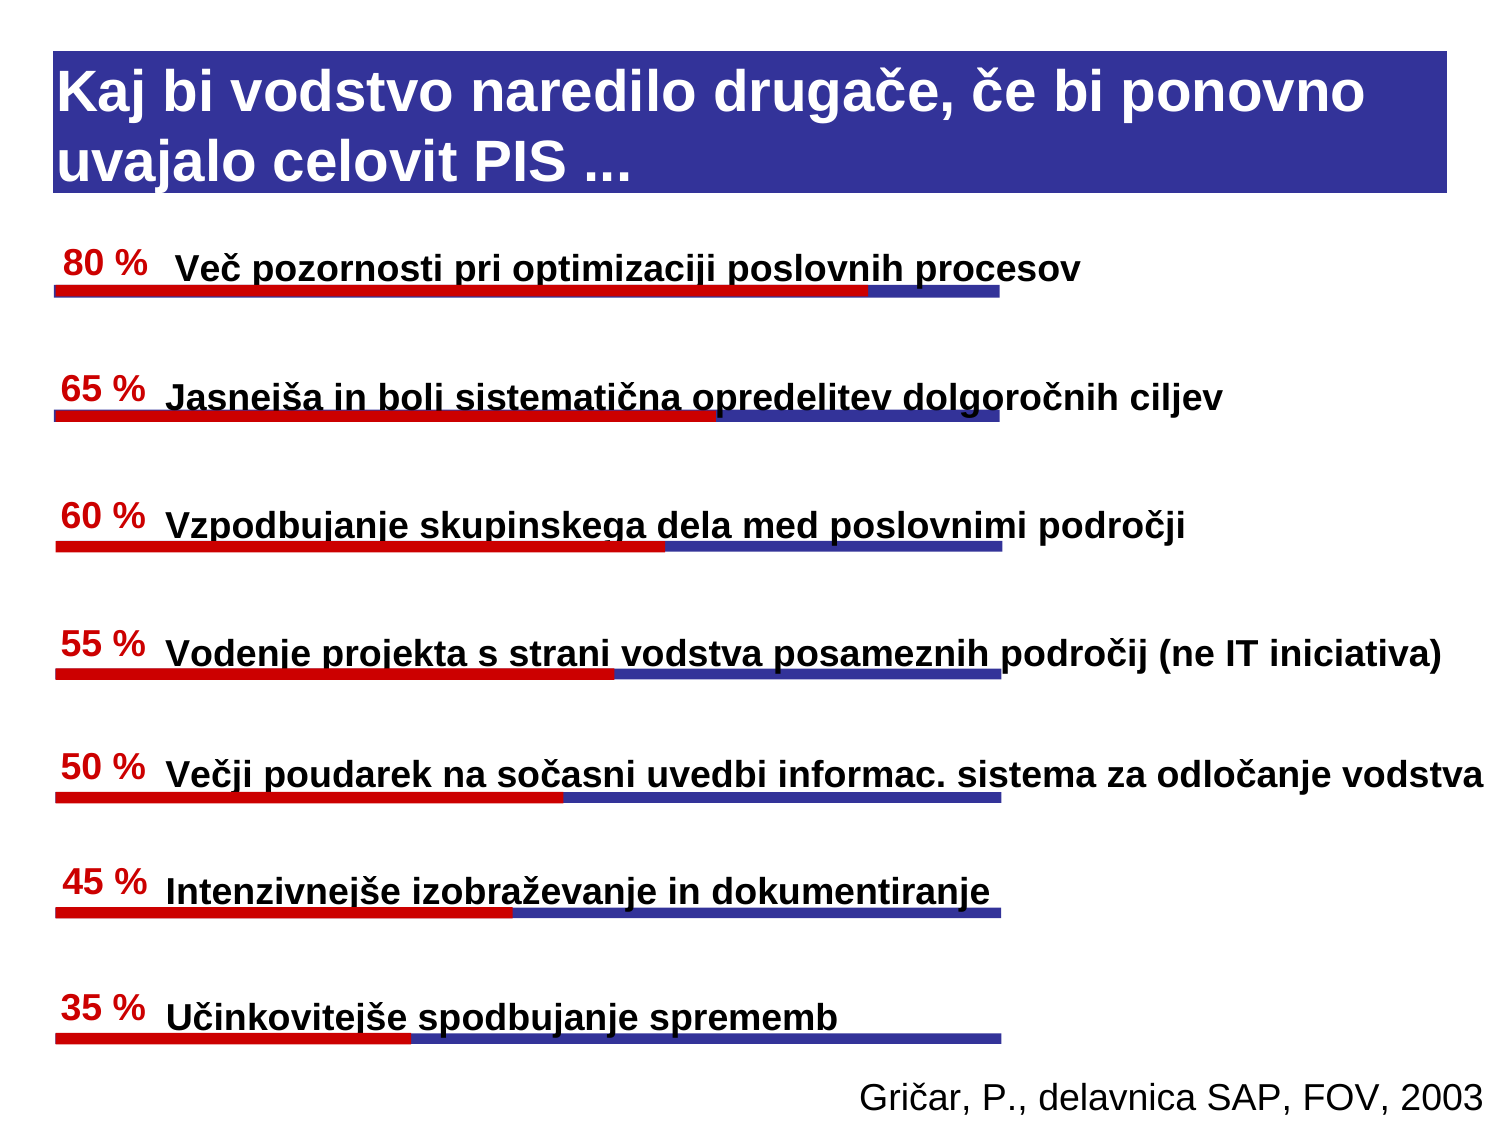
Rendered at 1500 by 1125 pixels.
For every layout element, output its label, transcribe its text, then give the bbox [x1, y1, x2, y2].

text_box Vodenje projekta s strani vodstva posameznih področij (ne IT iniciativa) [149, 621, 1459, 682]
text_box 80 % [47, 230, 185, 291]
text_box [55, 907, 513, 919]
text_box Jasnejša in bolj sistematična opredelitev dolgoročnih ciljev [149, 365, 1241, 426]
text_box 50 % [45, 734, 162, 795]
text_box [55, 668, 615, 680]
text_box [53, 410, 716, 422]
text_box [55, 791, 564, 804]
text_box [55, 1032, 412, 1045]
text_box [55, 541, 666, 553]
text_box 60 % [45, 483, 162, 544]
text_box Učinkovitejše spodbujanje sprememb [150, 985, 855, 1047]
text_box 45 % [46, 849, 164, 911]
text_box Gričar, P., delavnica SAP, FOV, 2003 [844, 1064, 1500, 1125]
text_box Intenzivnejše izobraževanje in dokumentiranje [150, 859, 1007, 921]
text_box 35 % [45, 975, 162, 1036]
text_box 55 % [45, 611, 162, 672]
text_box Vzpodbujanje skupinskega dela med poslovnimi področji [149, 493, 1214, 554]
text_box [53, 284, 869, 298]
text_box Večji poudarek na sočasni uvedbi informac. sistema za odločanje vodstva [150, 742, 1500, 804]
text_box 65 % [45, 355, 162, 417]
text_box Kaj bi vodstvo naredilo drugače, če bi ponovno uvajalo celovit PIS ... [53, 51, 1447, 193]
text_box Več pozornosti pri optimizaciji poslovnih procesov [148, 236, 1297, 298]
text_box [855, 1033, 1002, 1044]
